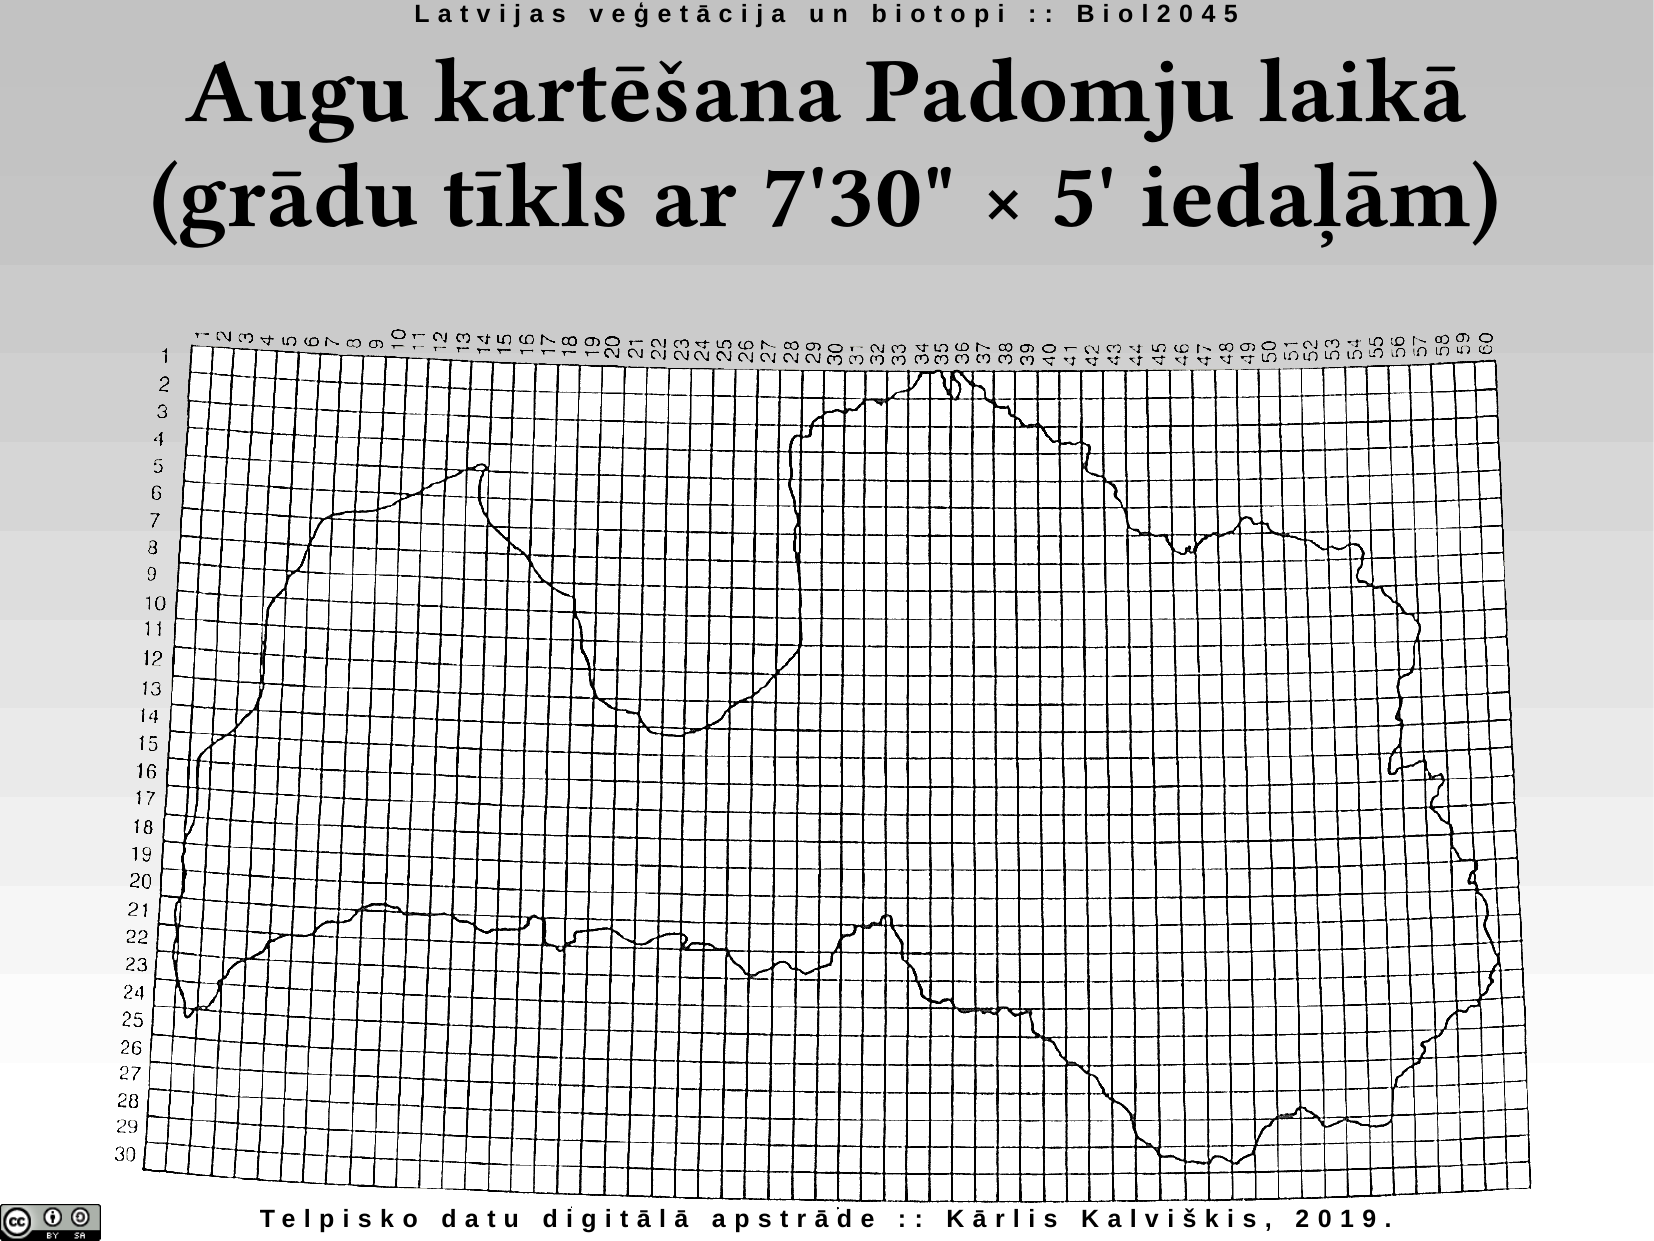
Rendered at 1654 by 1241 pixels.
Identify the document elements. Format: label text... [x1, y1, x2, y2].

picture [0, 287, 1654, 1241]
title Augu kartēšana Padomju laikā (grādu tīkls ar 7'30" × 5' iedaļām) [0, 1, 1654, 287]
